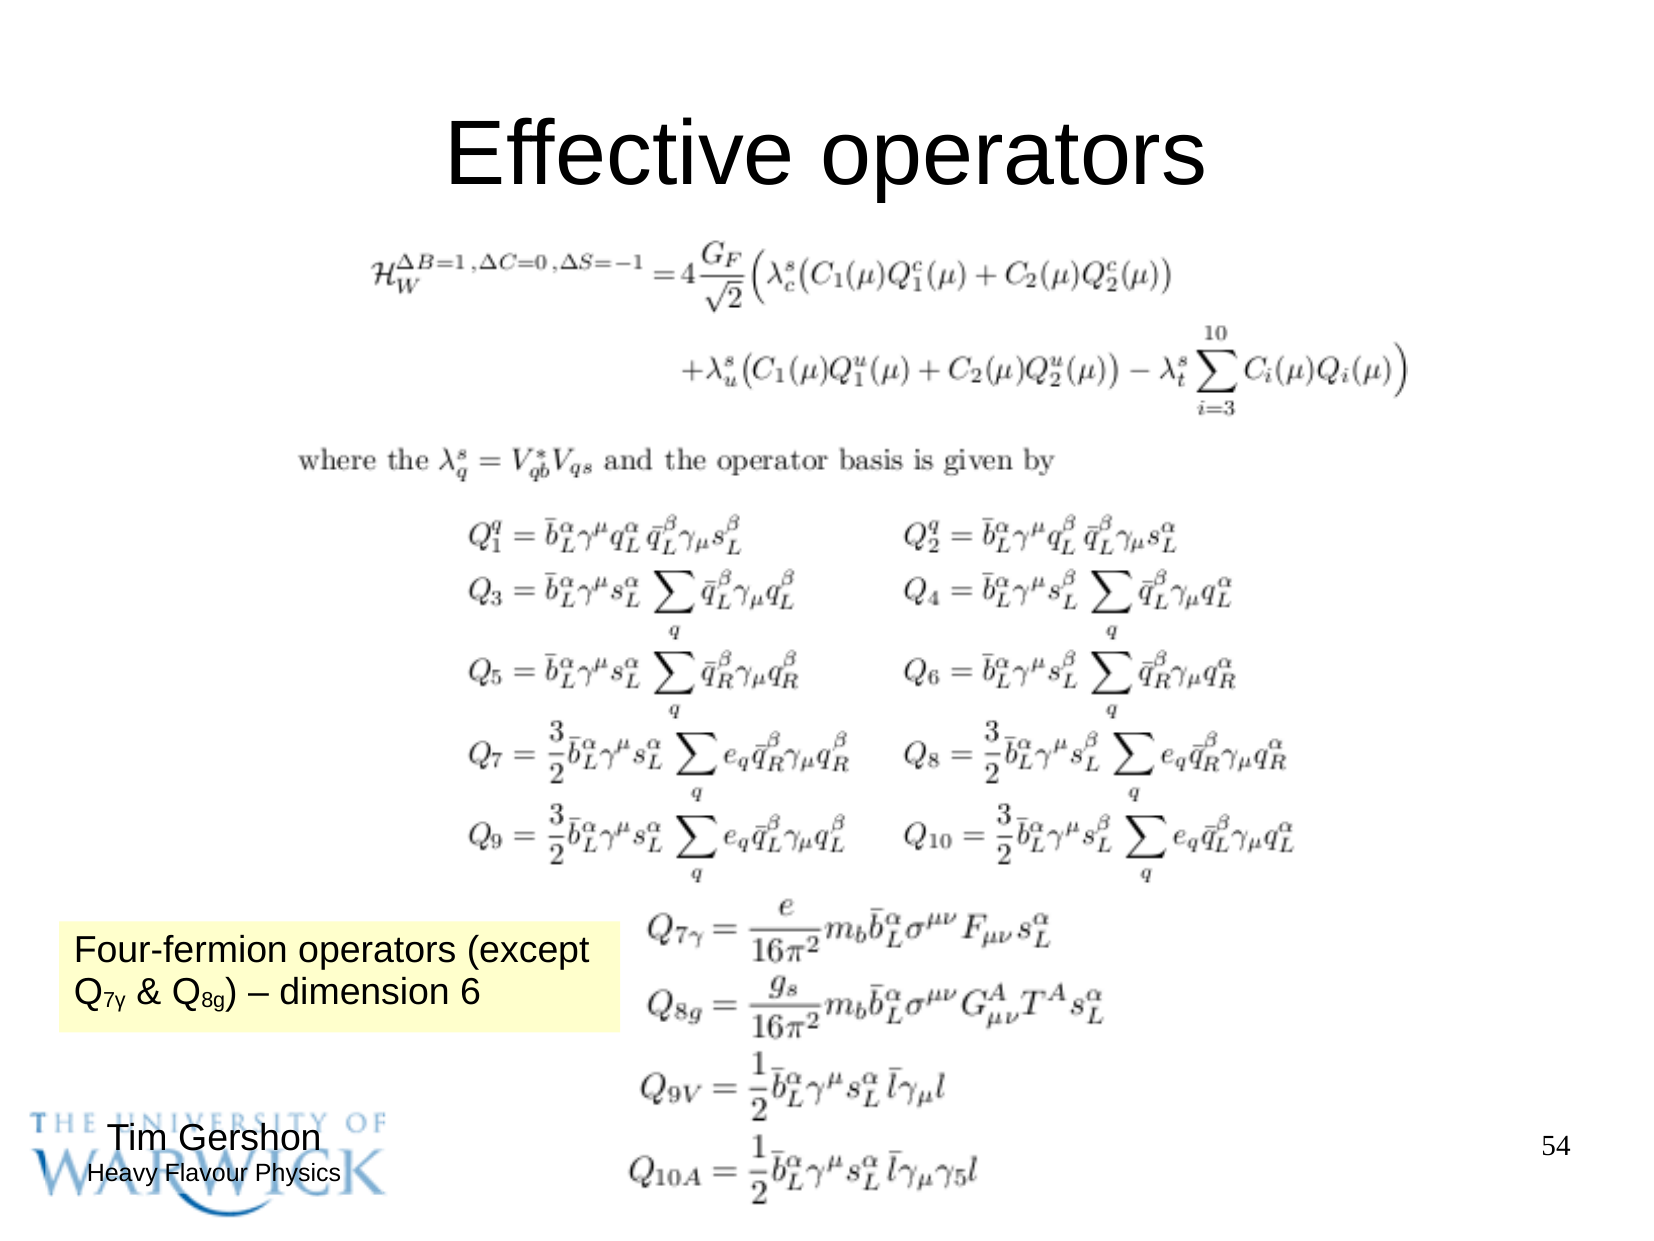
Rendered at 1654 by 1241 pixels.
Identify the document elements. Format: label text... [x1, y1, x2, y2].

text_box Tim Gershon Heavy Flavour Physics [45, 1108, 383, 1194]
title Effective operators [82, 49, 1571, 257]
text_box Four-fermion operators (except Q7γ & Q8g) – dimension 6 [59, 921, 621, 1033]
picture [19, 1106, 406, 1232]
picture [256, 231, 1408, 1216]
